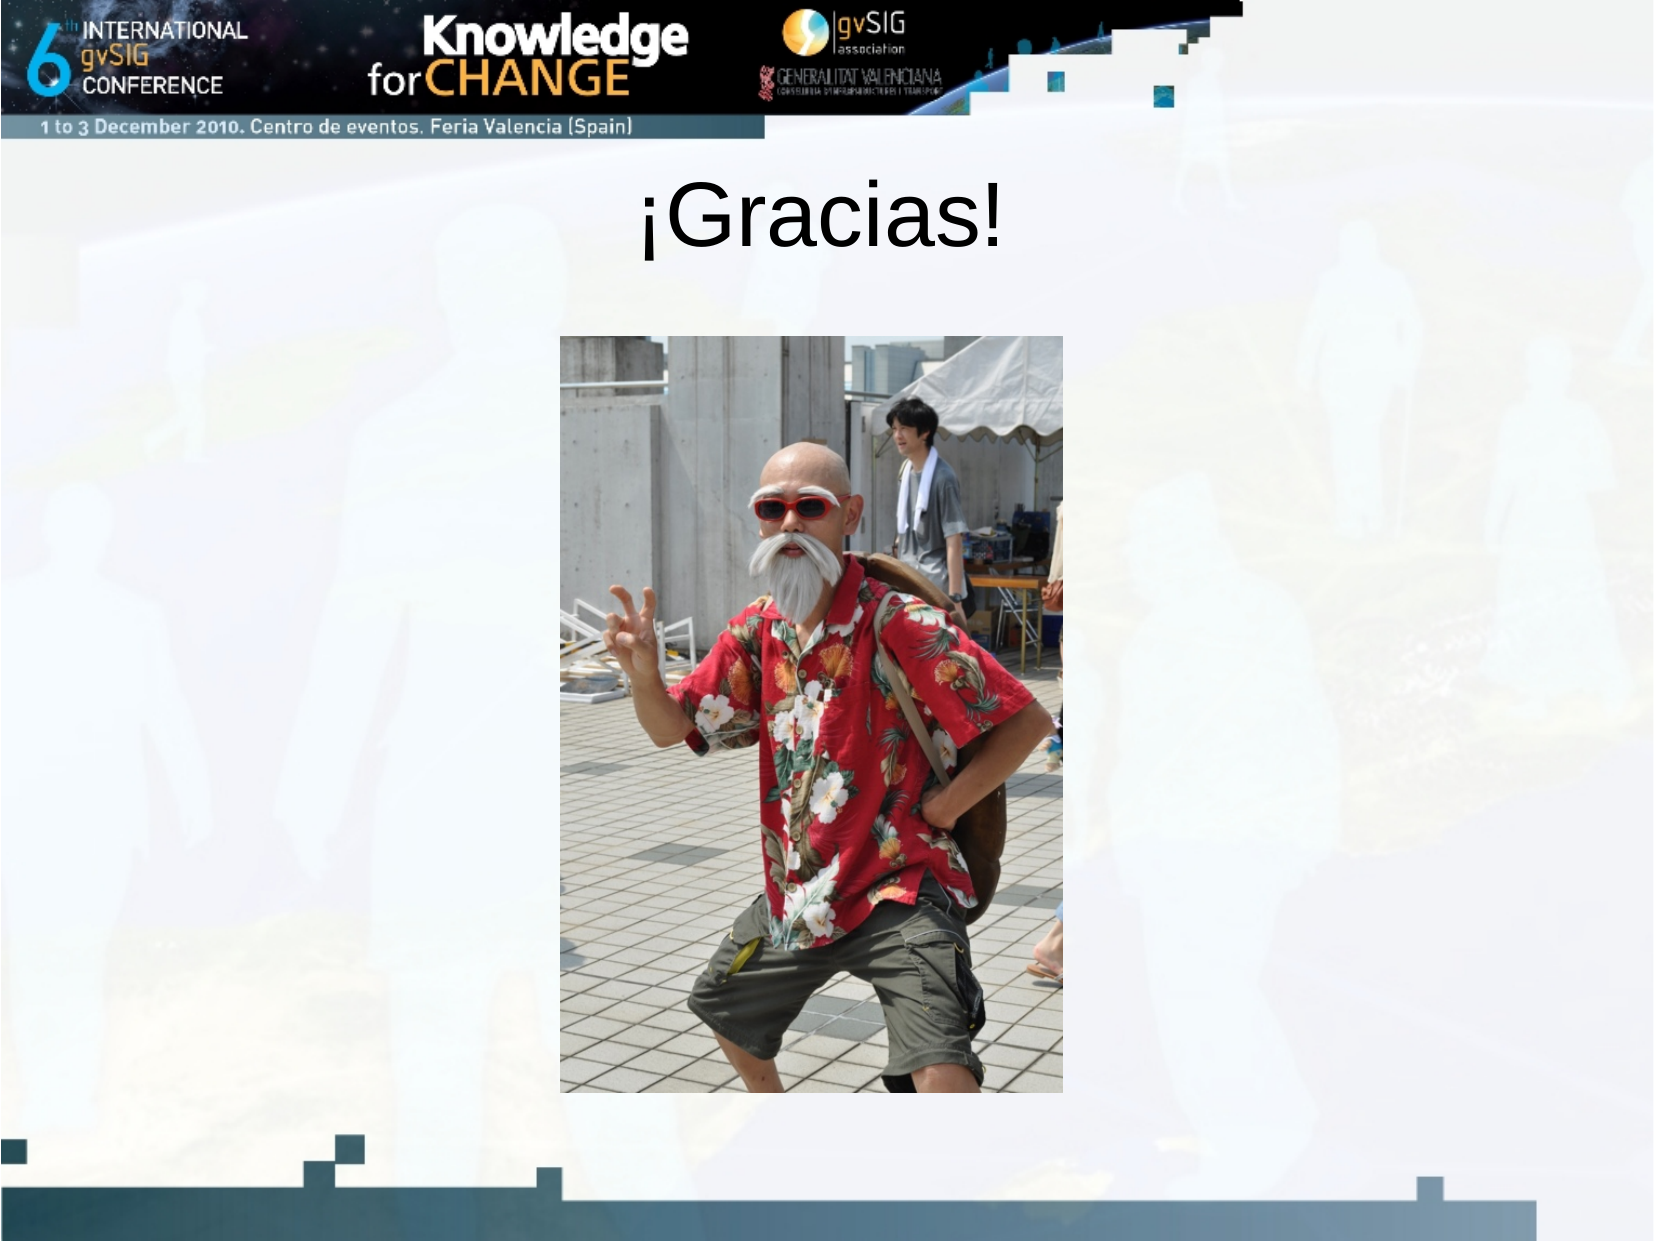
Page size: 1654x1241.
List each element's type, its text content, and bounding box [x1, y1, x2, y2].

picture [1, 0, 1654, 1241]
list [76, 295, 1565, 1114]
title ¡Gracias! [76, 163, 1565, 266]
